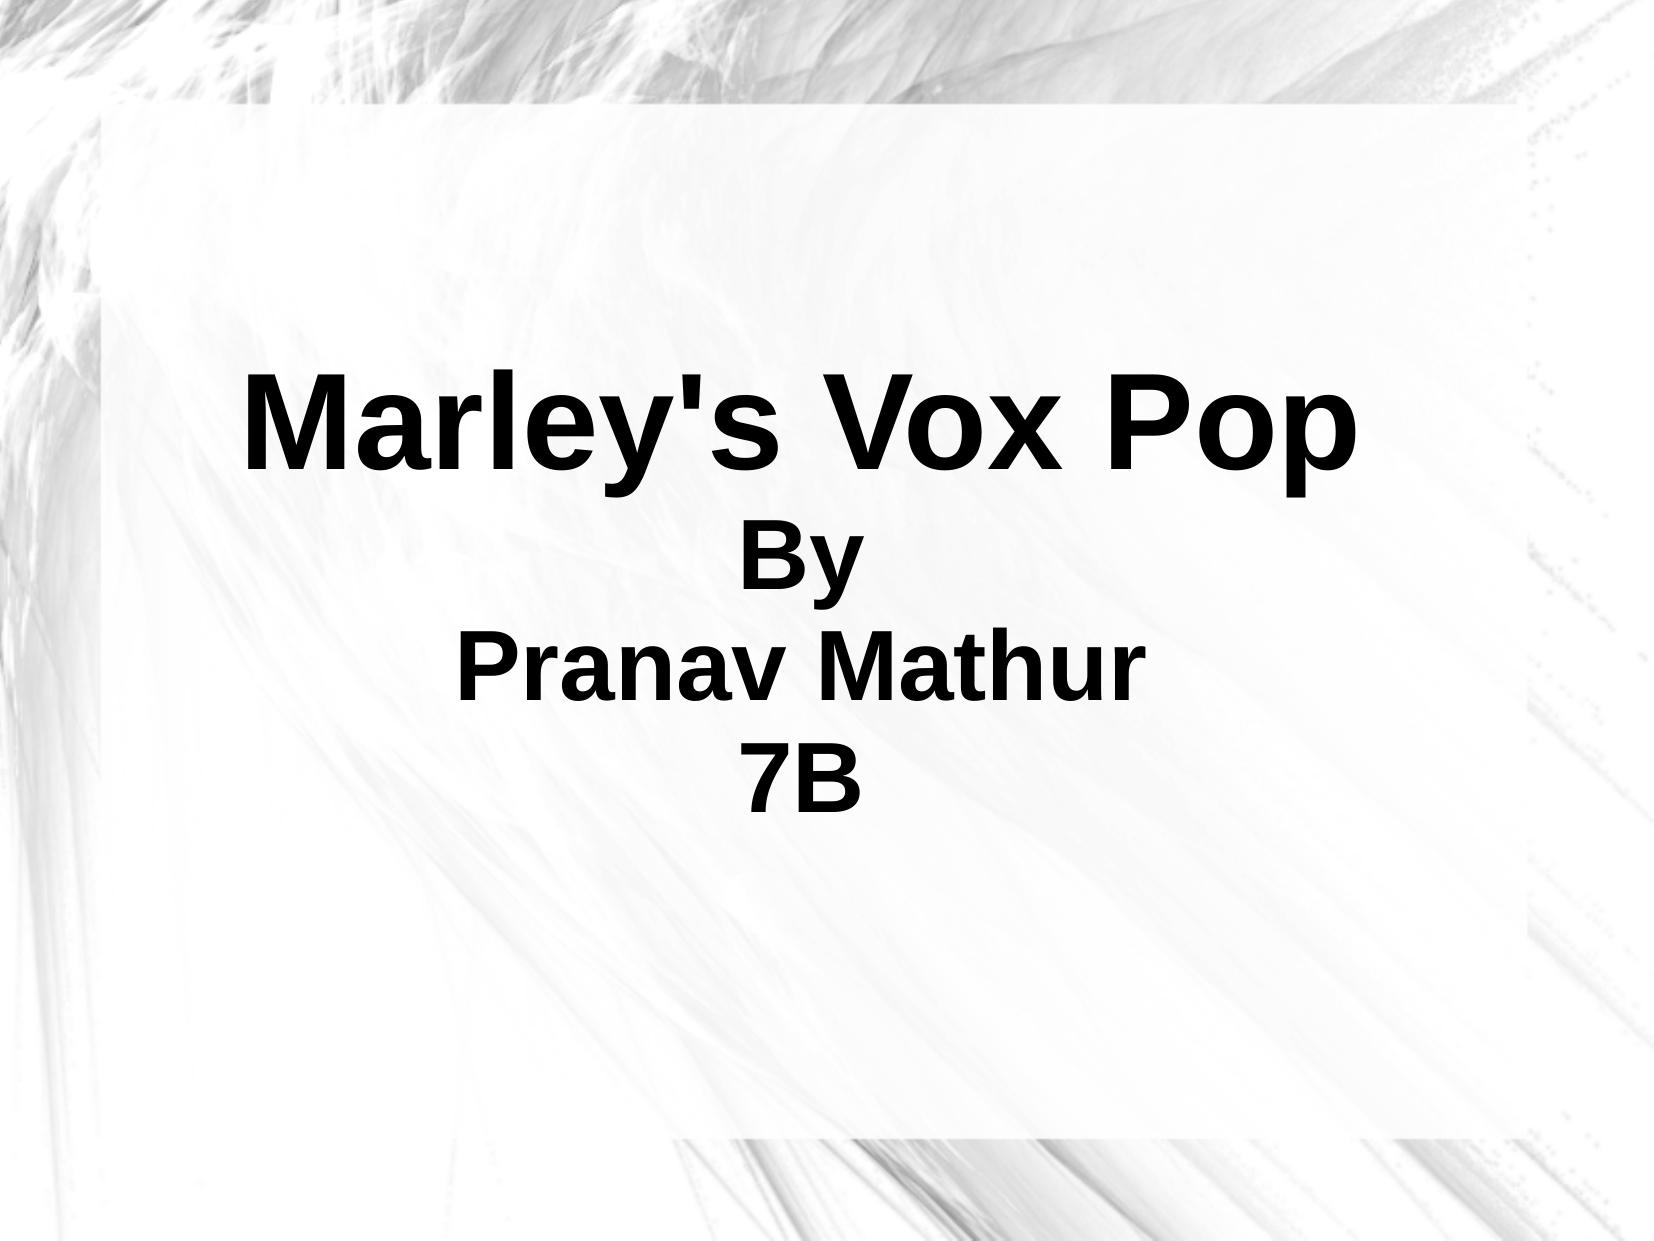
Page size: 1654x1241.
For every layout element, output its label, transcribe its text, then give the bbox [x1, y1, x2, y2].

text_box Marley's Vox Pop By Pranav Mathur 7B [225, 337, 1538, 842]
